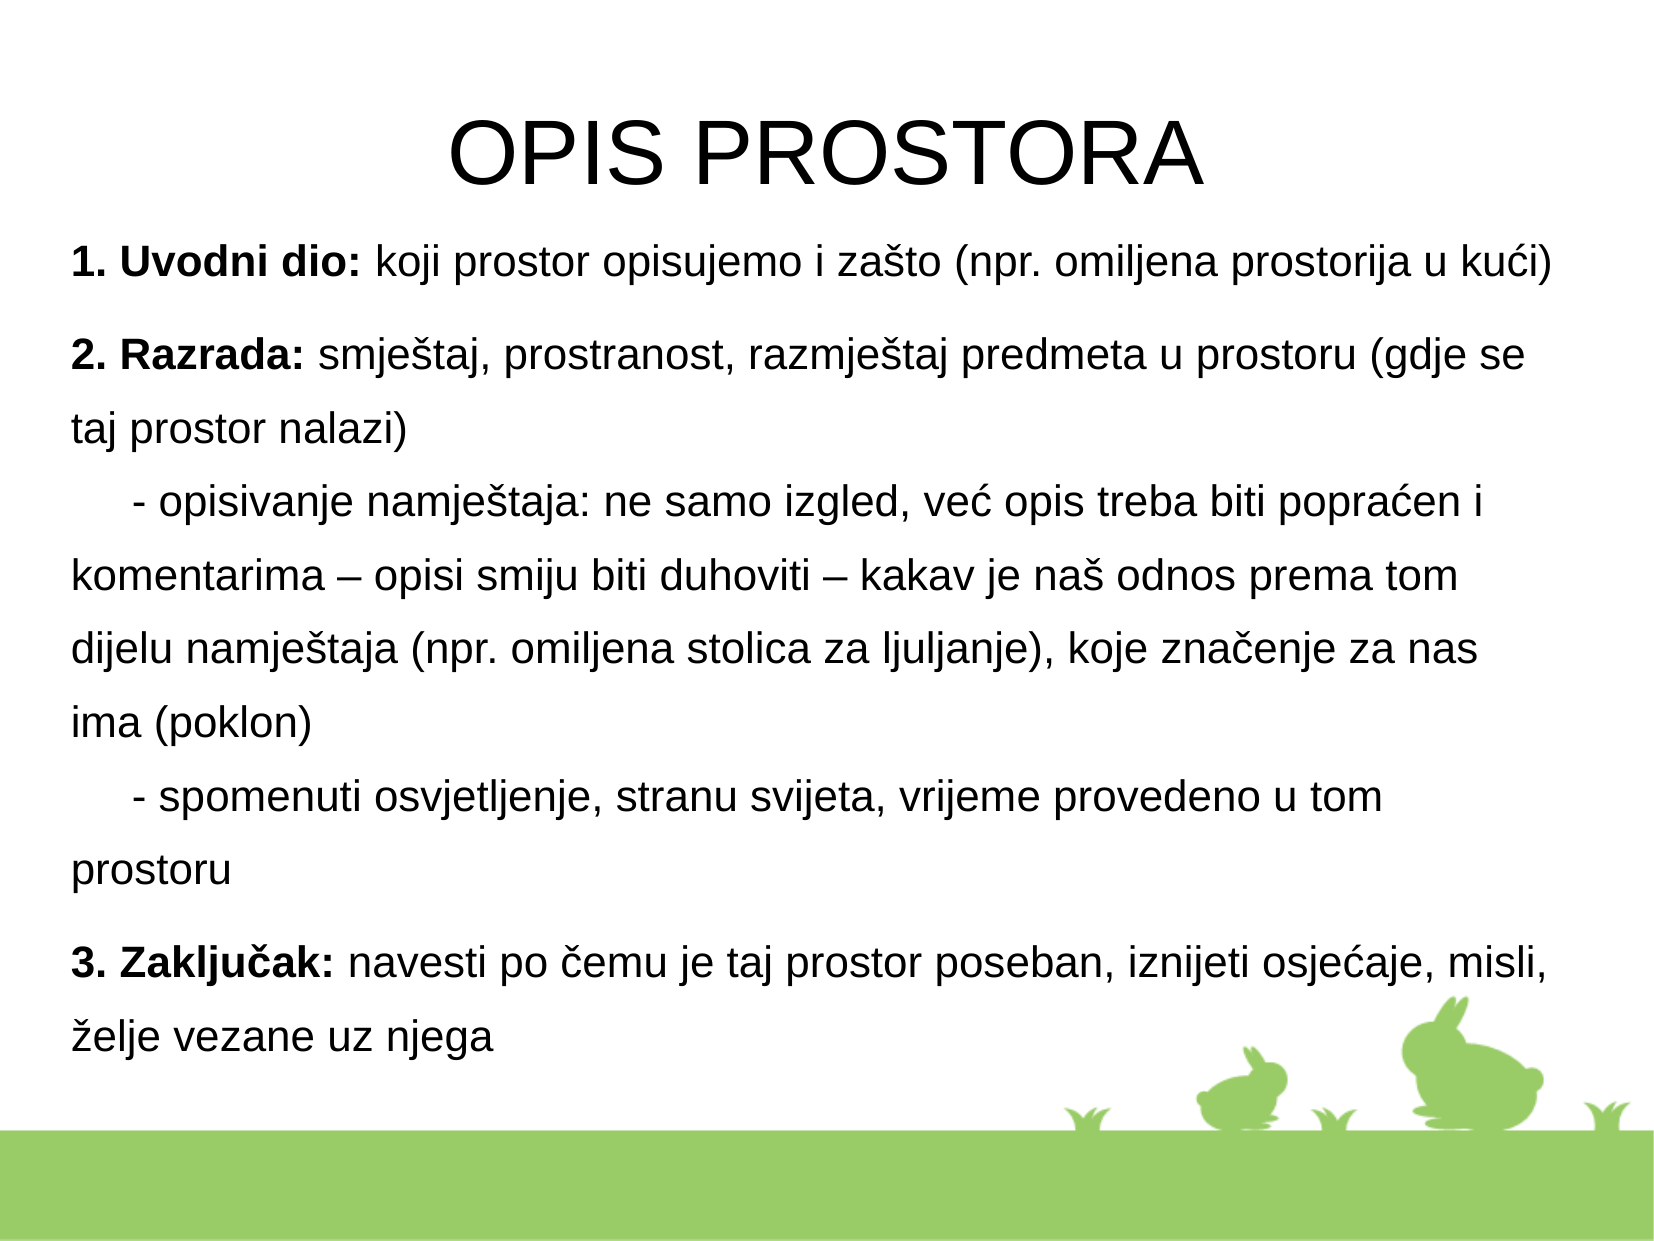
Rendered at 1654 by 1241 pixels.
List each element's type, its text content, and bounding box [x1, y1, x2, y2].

list 1. Uvodni dio: koji prostor opisujemo i zašto (npr. omiljena prostorija u kući) 2. Razrada: smještaj, prostranost, razmještaj predmeta u prostoru (gdje se taj prostor nalazi) - opisivanje namještaja: ne samo izgled, već opis treba biti popraćen i komentarima – opisi smiju biti duhoviti – kakav je naš odnos prema tom dijelu namještaja (npr. omiljena stolica za ljuljanje), koje značenje za nas ima (poklon) - spomenuti osvjetljenje, stranu svijeta, vrijeme provedeno u tom prostoru 3. Zaključak: navesti po čemu je taj prostor poseban, iznijeti osjećaje, misli, želje vezane uz njega [70, 212, 1560, 1111]
picture [0, 0, 1654, 1241]
title OPIS PROSTORA [82, 49, 1571, 257]
